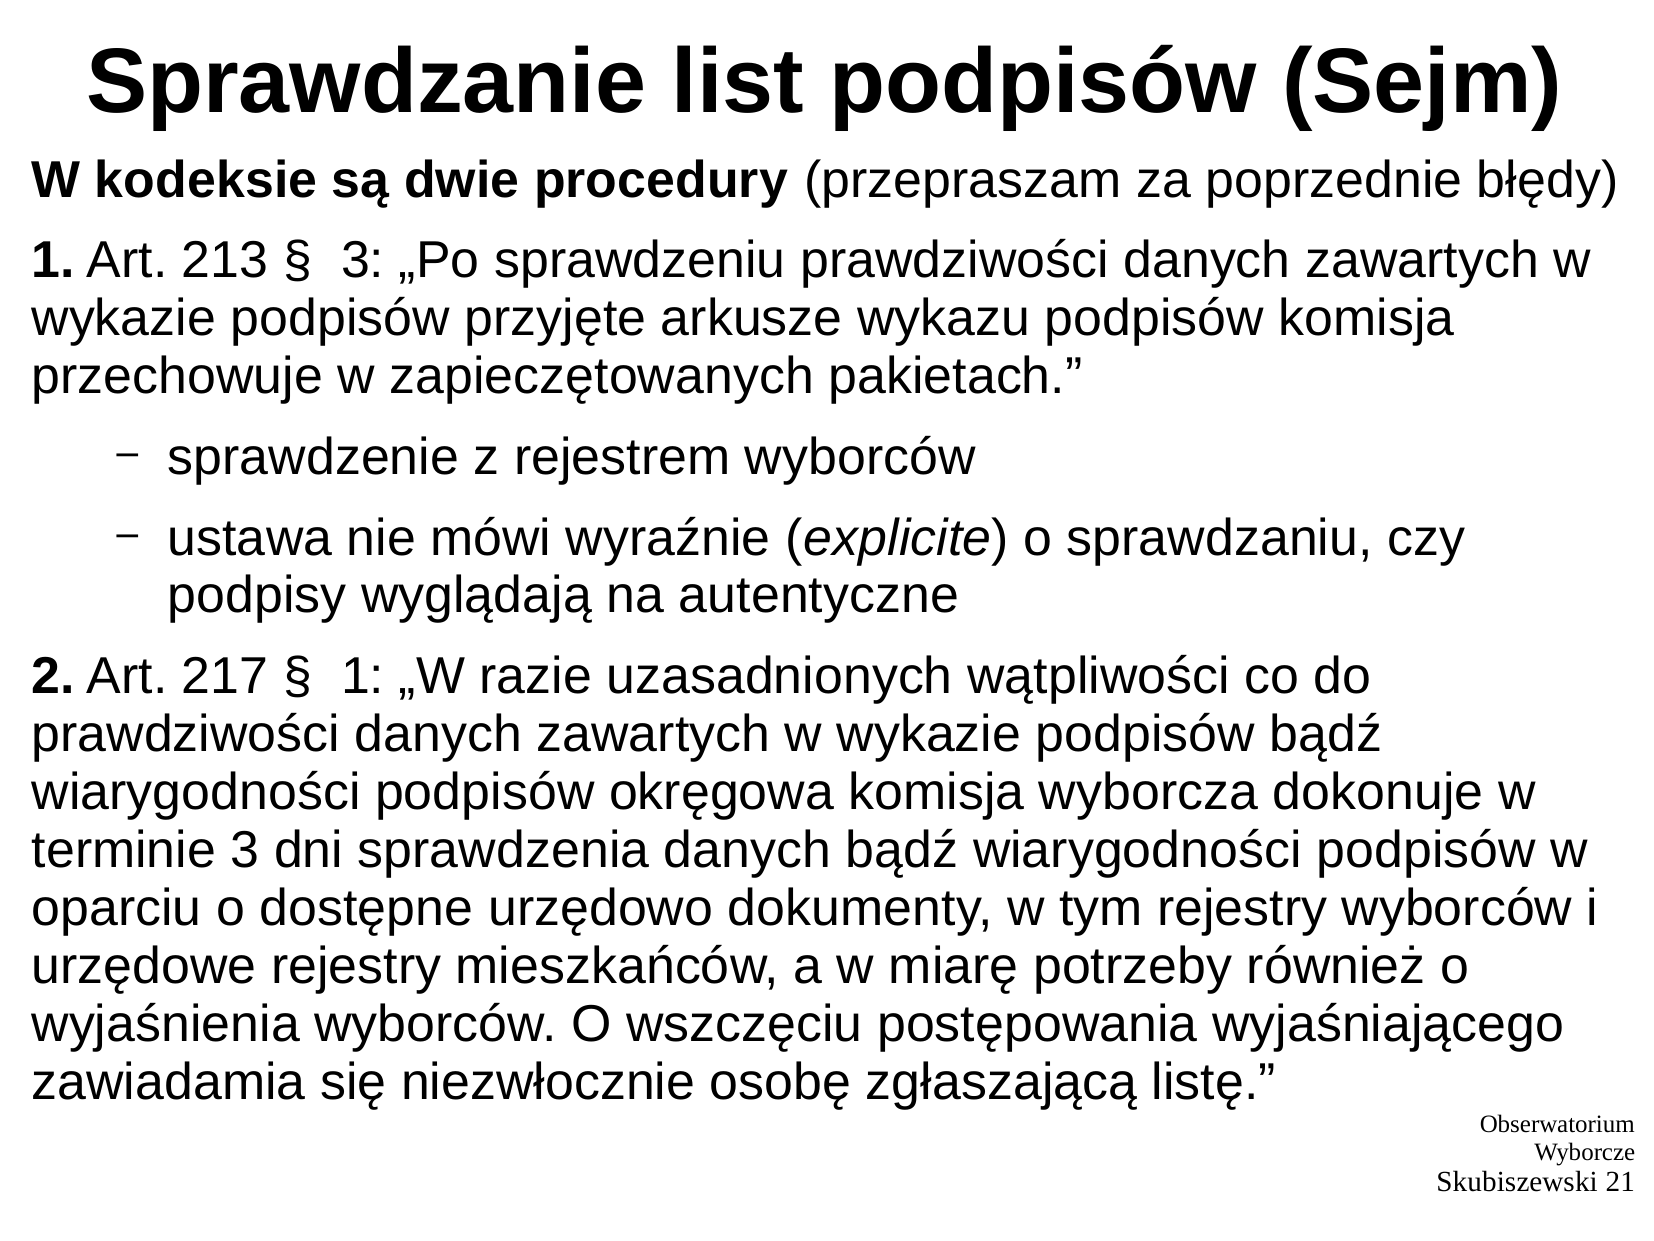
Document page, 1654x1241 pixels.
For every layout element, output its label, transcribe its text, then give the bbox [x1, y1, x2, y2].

title Sprawdzanie list podpisów (Sejm) [15, 30, 1636, 271]
list W kodeksie są dwie procedury (przepraszam za poprzednie błędy) 1. Art. 213 § 3: „Po sprawdzeniu prawdziwości danych zawartych w wykazie podpisów przyjęte arkusze wykazu podpisów komisja przechowuje w zapieczętowanych pakietach.” sprawdzenie z rejestrem wyborców ustawa nie mówi wyraźnie (explicite) o sprawdzaniu, czy podpisy wyglądają na autentyczne 2. Art. 217 § 1: „W razie uzasadnionych wątpliwości co do prawdziwości danych zawartych w wykazie podpisów bądź wiarygodności podpisów okręgowa komisja wyborcza dokonuje w terminie 3 dni sprawdzenia danych bądź wiarygodności podpisów w oparciu o dostępne urzędowo dokumenty, w tym rejestry wyborców i urzędowe rejestry mieszkańców, a w miarę potrzeby również o wyjaśnienia wyborców. O wszczęciu postępowania wyjaśniającego zawiadamia się niezwłocznie osobę zgłaszającą listę.” [31, 150, 1622, 1231]
